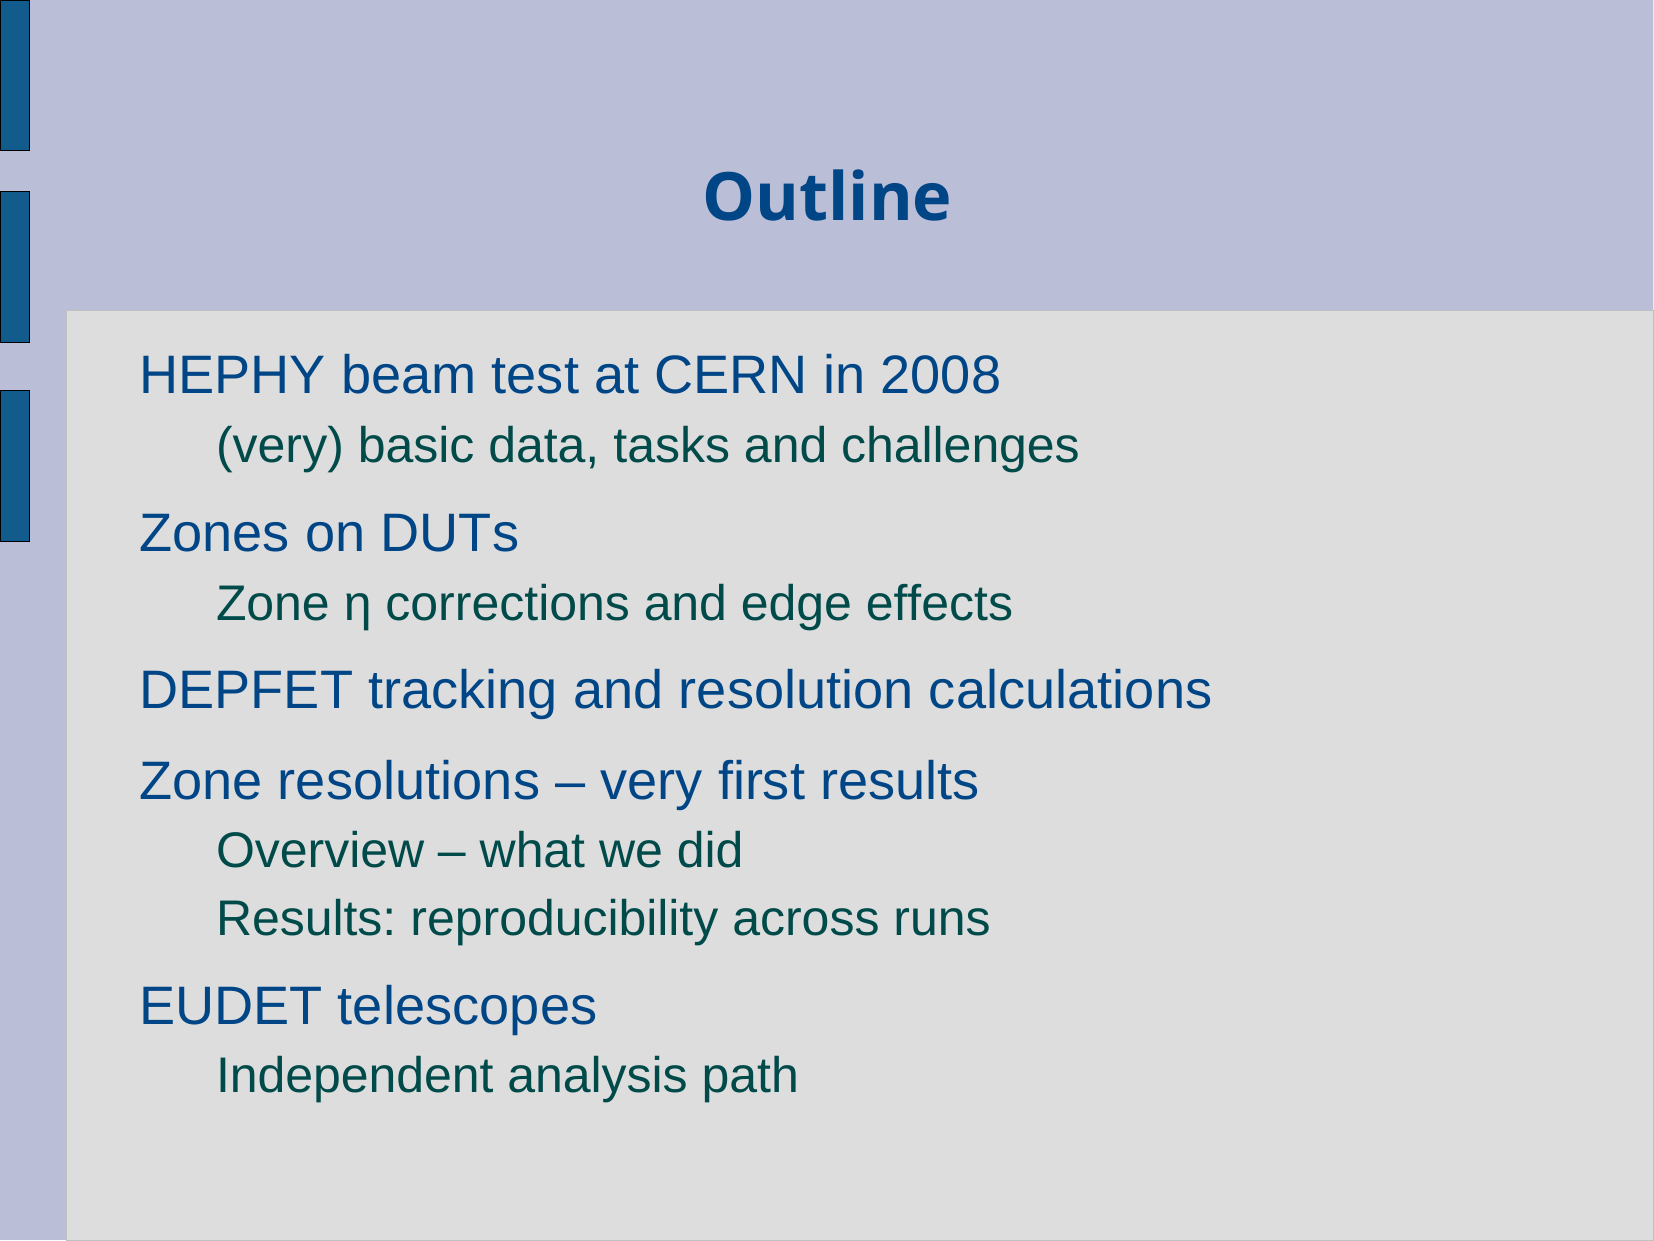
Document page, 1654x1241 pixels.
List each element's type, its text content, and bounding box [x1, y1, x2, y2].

list HEPHY beam test at CERN in 2008 (very) basic data, tasks and challenges Zones on DUTs Zone η corrections and edge effects DEPFET tracking and resolution calculations Zone resolutions – very first results Overview – what we did Results: reproducibility across runs EUDET telescopes Independent analysis path [121, 344, 1534, 1112]
title Outline [121, 91, 1534, 299]
